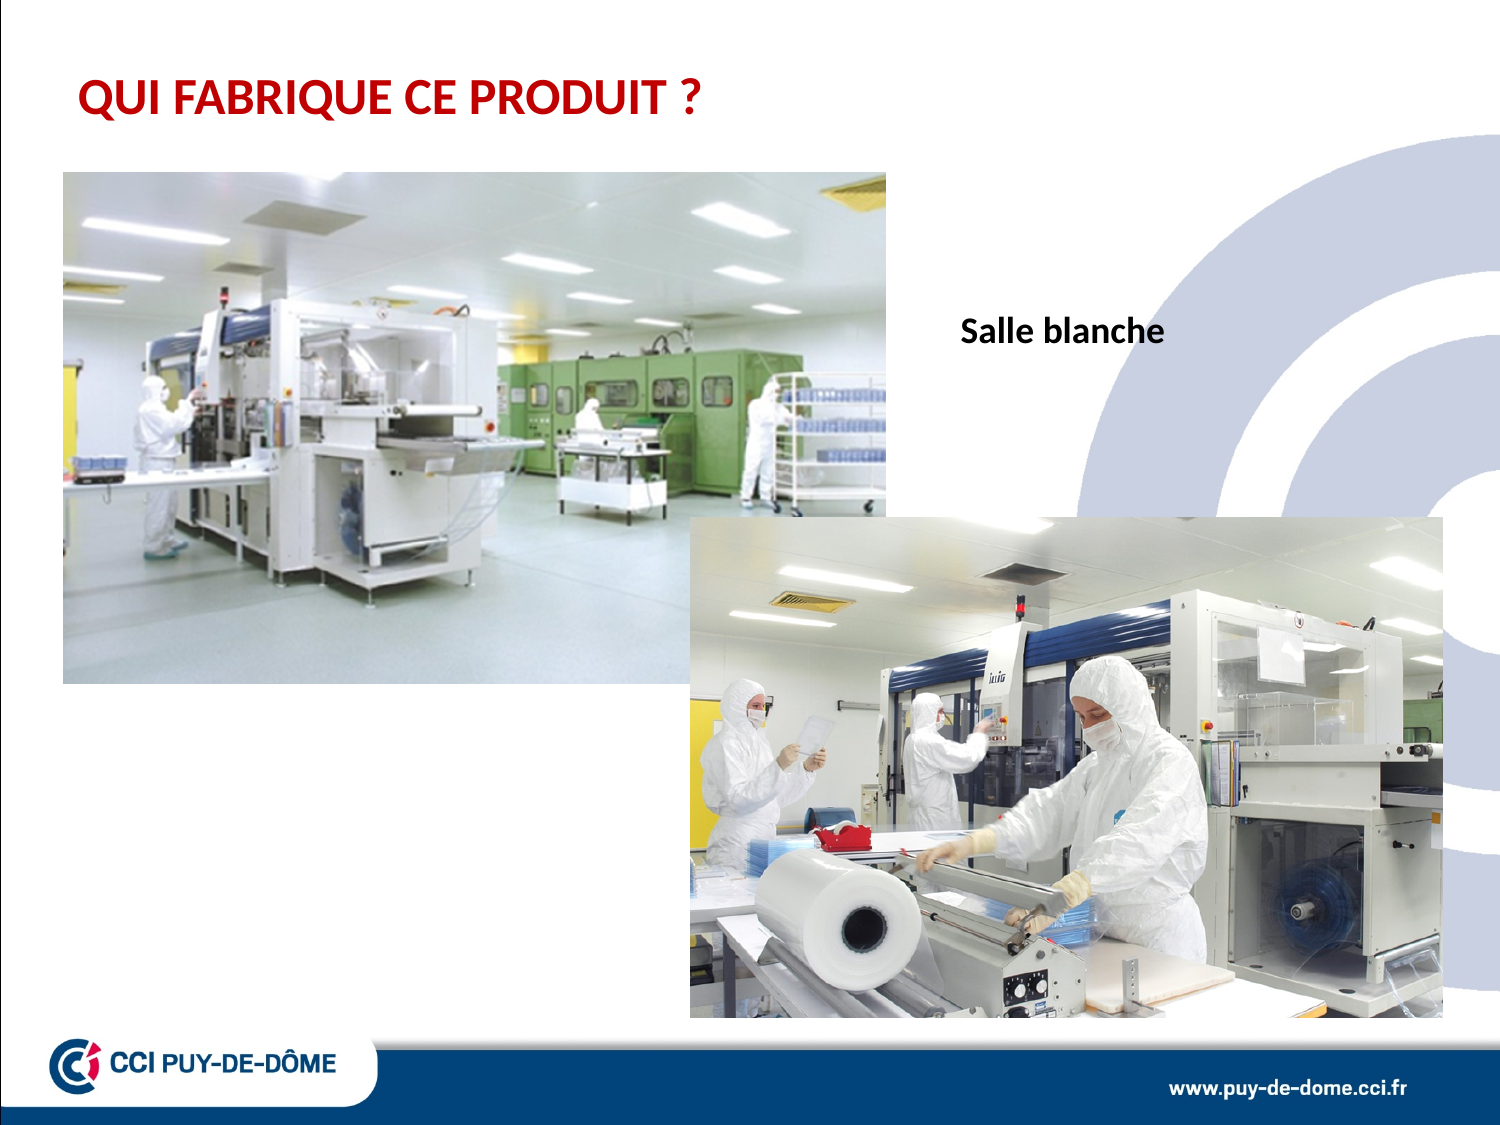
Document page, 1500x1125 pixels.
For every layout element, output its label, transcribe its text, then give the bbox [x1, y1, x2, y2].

text_box Salle blanche [945, 299, 1371, 359]
picture [63, 162, 1443, 1018]
text_box QUI FABRIQUE CE PRODUIT ? [63, 55, 1443, 133]
